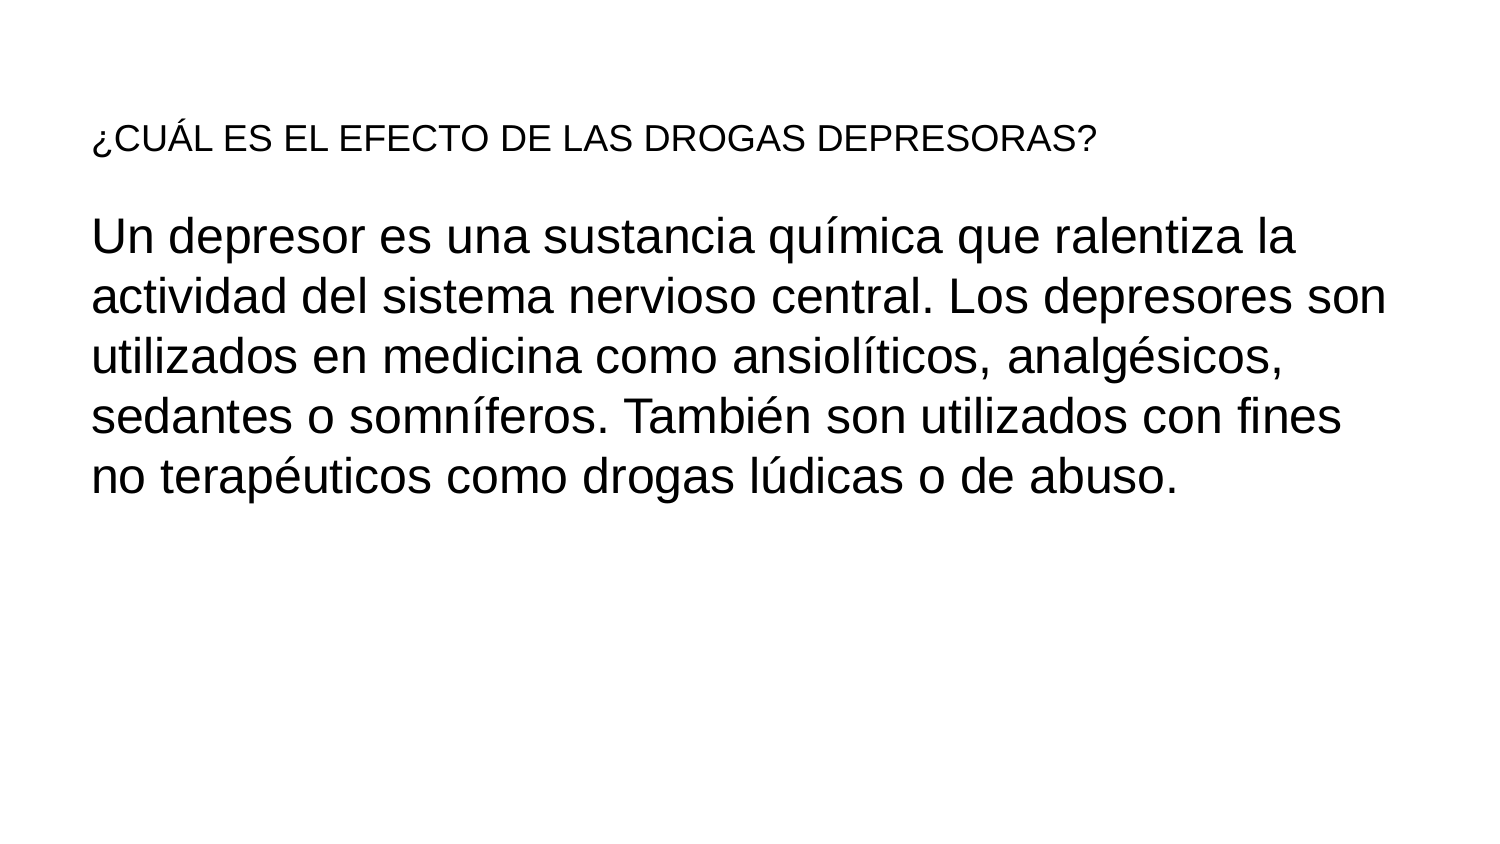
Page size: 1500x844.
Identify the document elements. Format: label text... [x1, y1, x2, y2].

title ¿CUÁL ES EL EFECTO DE LAS DROGAS DEPRESORAS? [51, 72, 1449, 167]
list Un depresor es una sustancia química que ralentiza la actividad del sistema nervioso central. Los depresores son utilizados en medicina como ansiolíticos, analgésicos, sedantes o somníferos. También son utilizados con fines no terapéuticos como drogas lúdicas o de abuso. [51, 189, 1449, 750]
